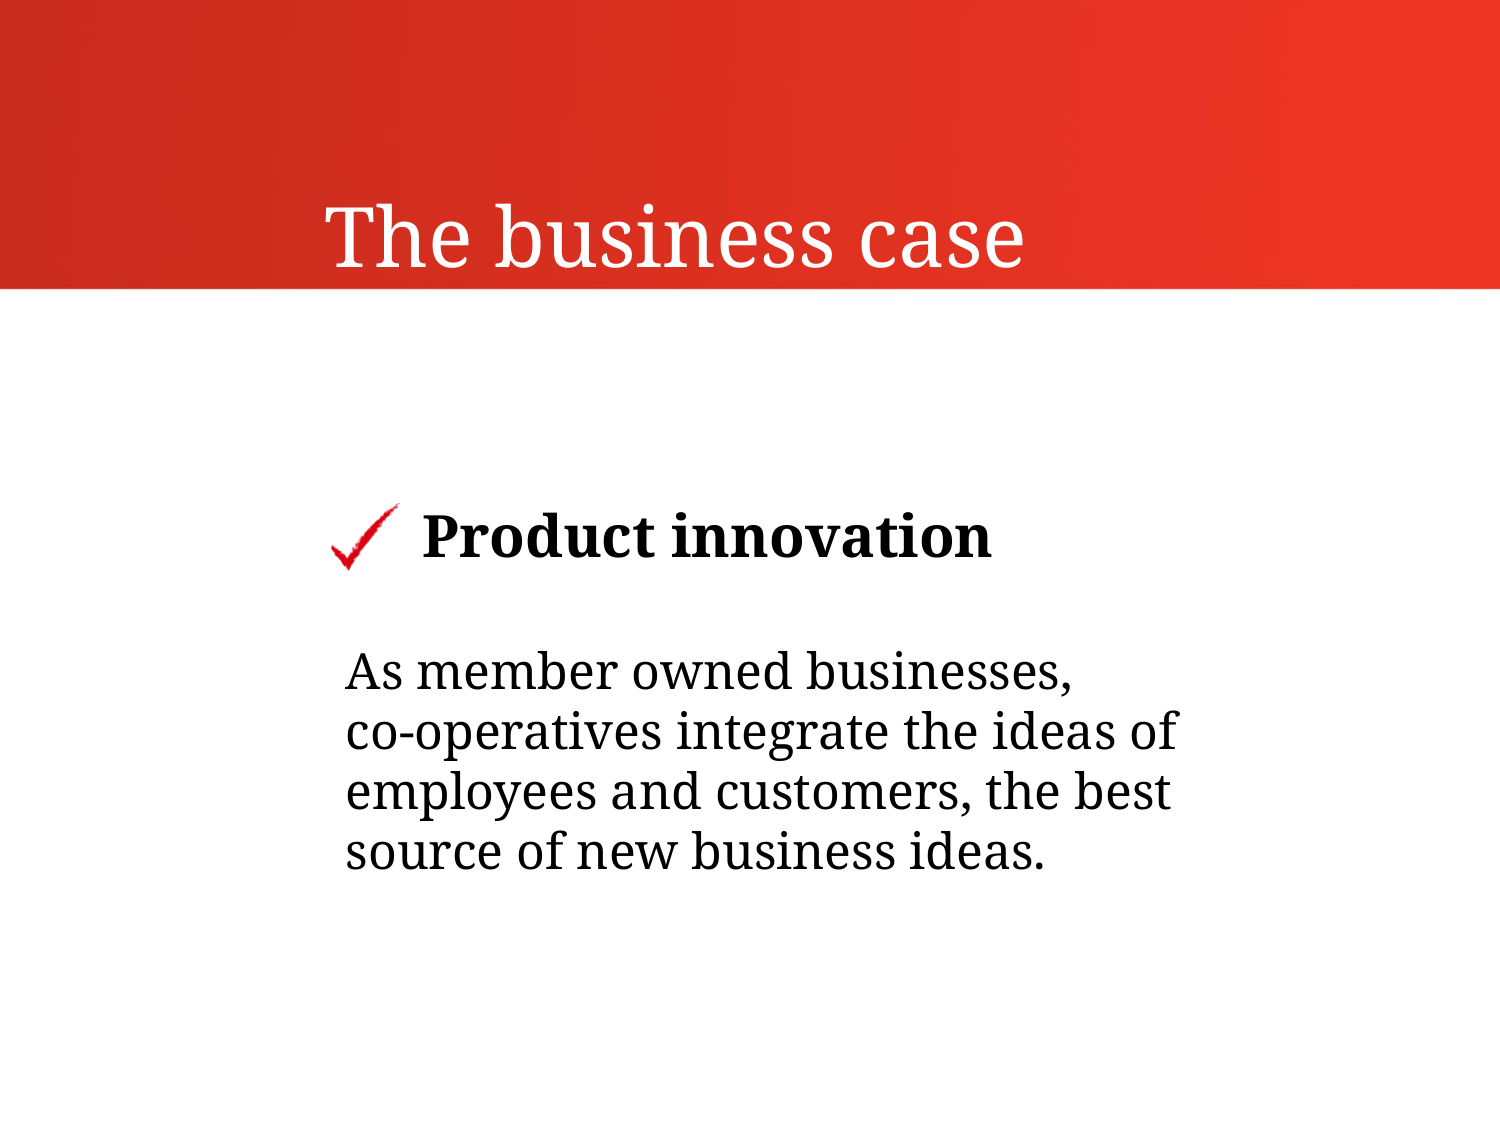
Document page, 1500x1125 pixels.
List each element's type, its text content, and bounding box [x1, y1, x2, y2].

text_box Product innovation As member owned businesses, co-operatives integrate the ideas of employees and customers, the best source of new business ideas. [331, 492, 1264, 888]
title The business case [310, 177, 1402, 292]
picture [0, 0, 1500, 1125]
